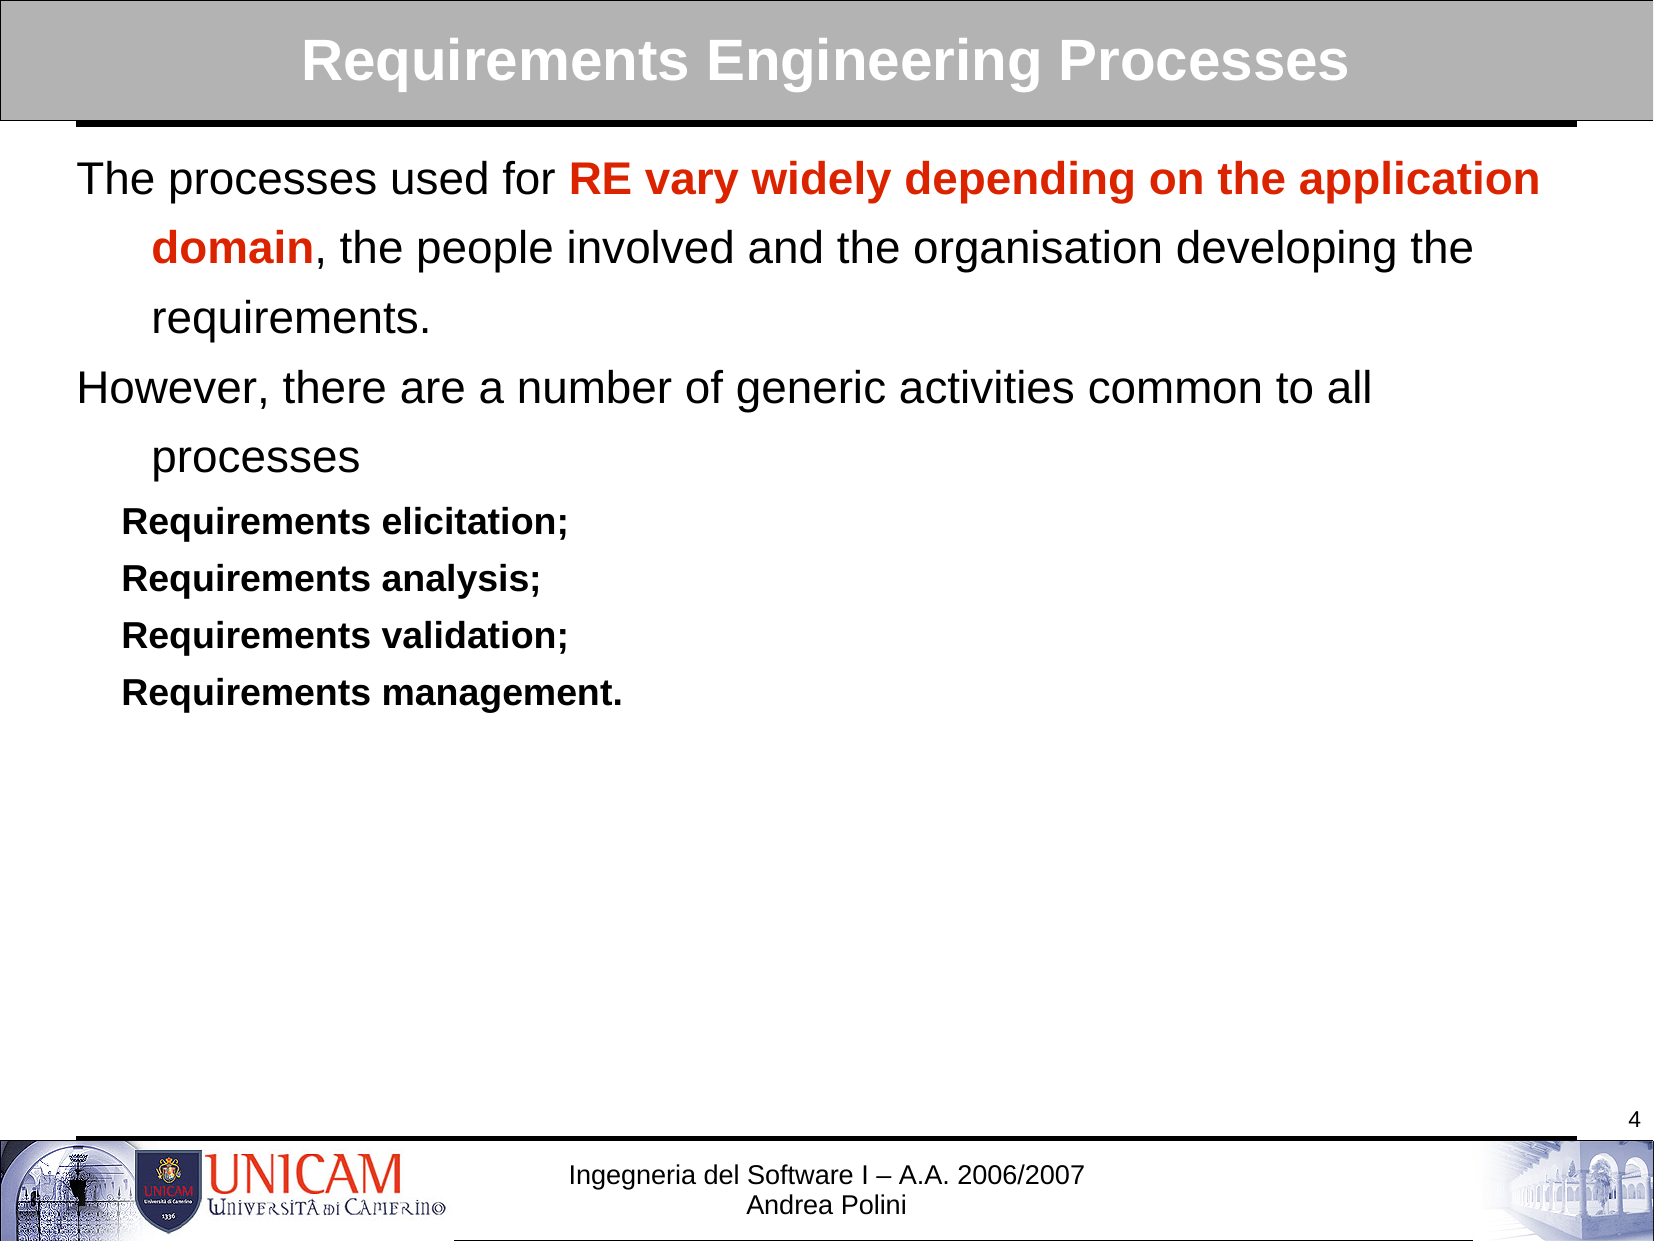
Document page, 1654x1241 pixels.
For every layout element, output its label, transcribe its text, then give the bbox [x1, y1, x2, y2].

picture [1473, 1141, 1654, 1241]
title Requirements Engineering Processes [0, 0, 1653, 121]
list The processes used for RE vary widely depending on the application domain, the people involved and the organisation developing the requirements. However, there are a number of generic activities common to all processes Requirements elicitation; Requirements analysis; Requirements validation; Requirements management. [76, 152, 1577, 874]
picture [0, 1141, 454, 1241]
